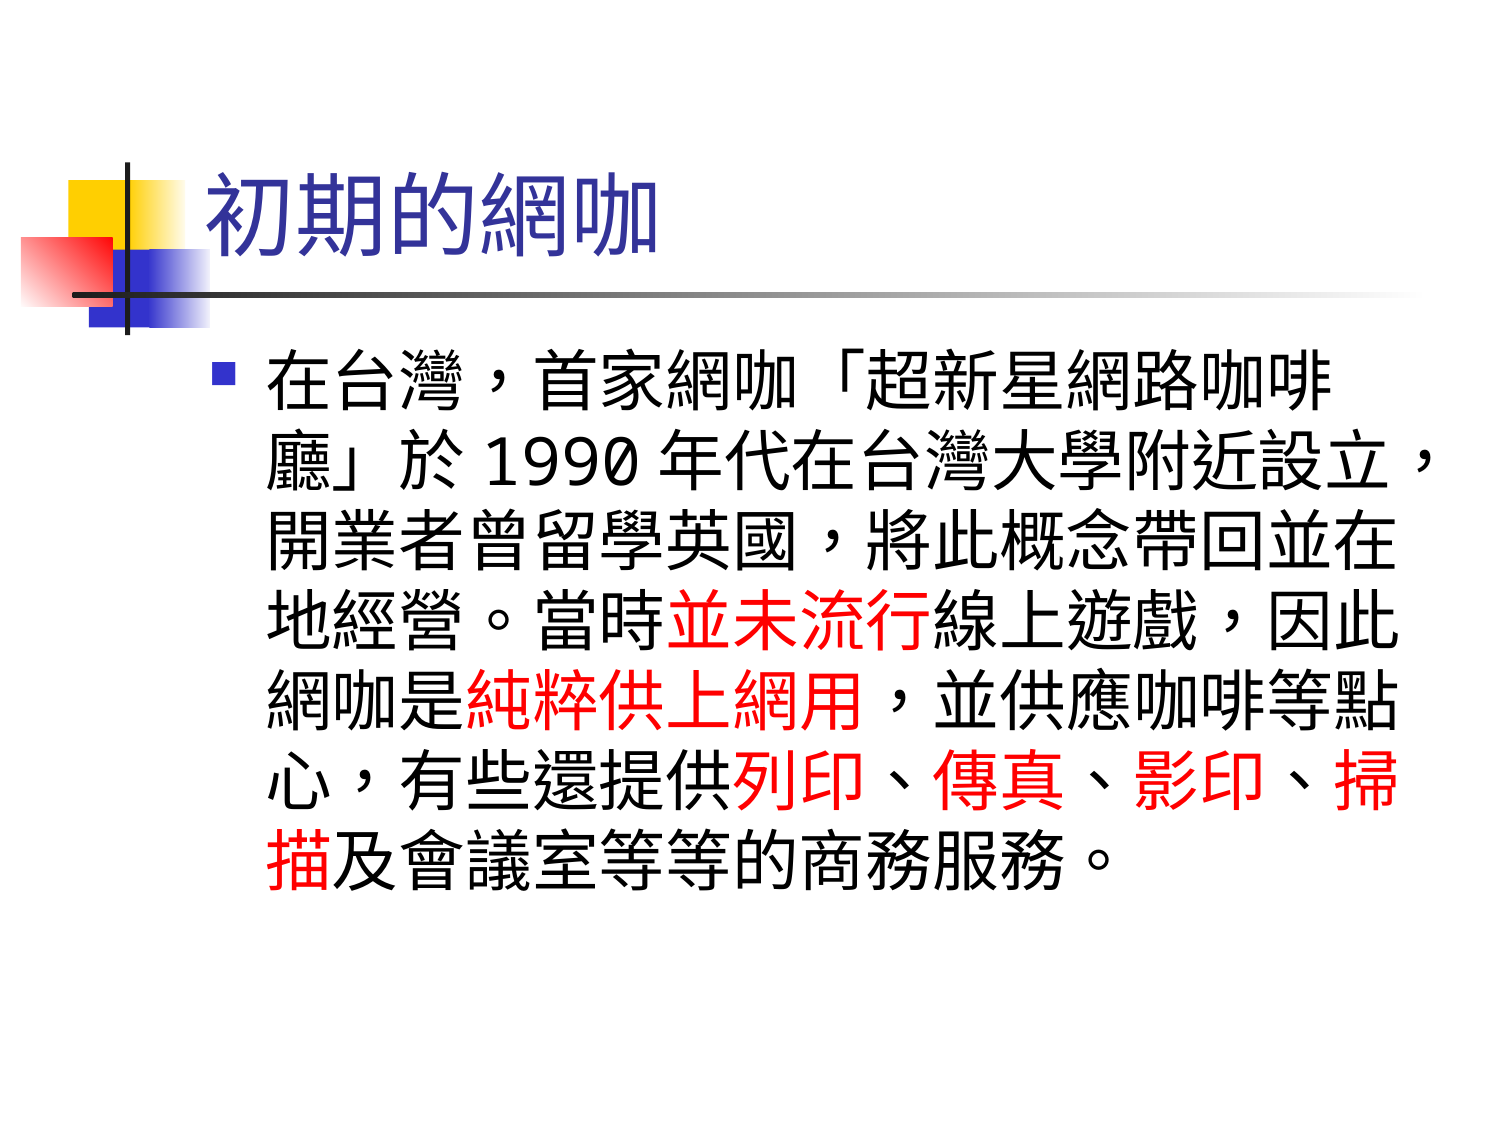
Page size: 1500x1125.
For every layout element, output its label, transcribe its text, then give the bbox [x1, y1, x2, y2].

list 在台灣，首家網咖「超新星網路咖啡廳」於1990年代在台灣大學附近設立，開業者曾留學英國，將此概念帶回並在地經營。當時並未流行線上遊戲，因此網咖是純粹供上網用，並供應咖啡等點心，有些還提供列印、傳真、影印、掃描及會議室等等的商務服務。 [193, 330, 1469, 1063]
title 初期的網咖 [188, 35, 1468, 276]
